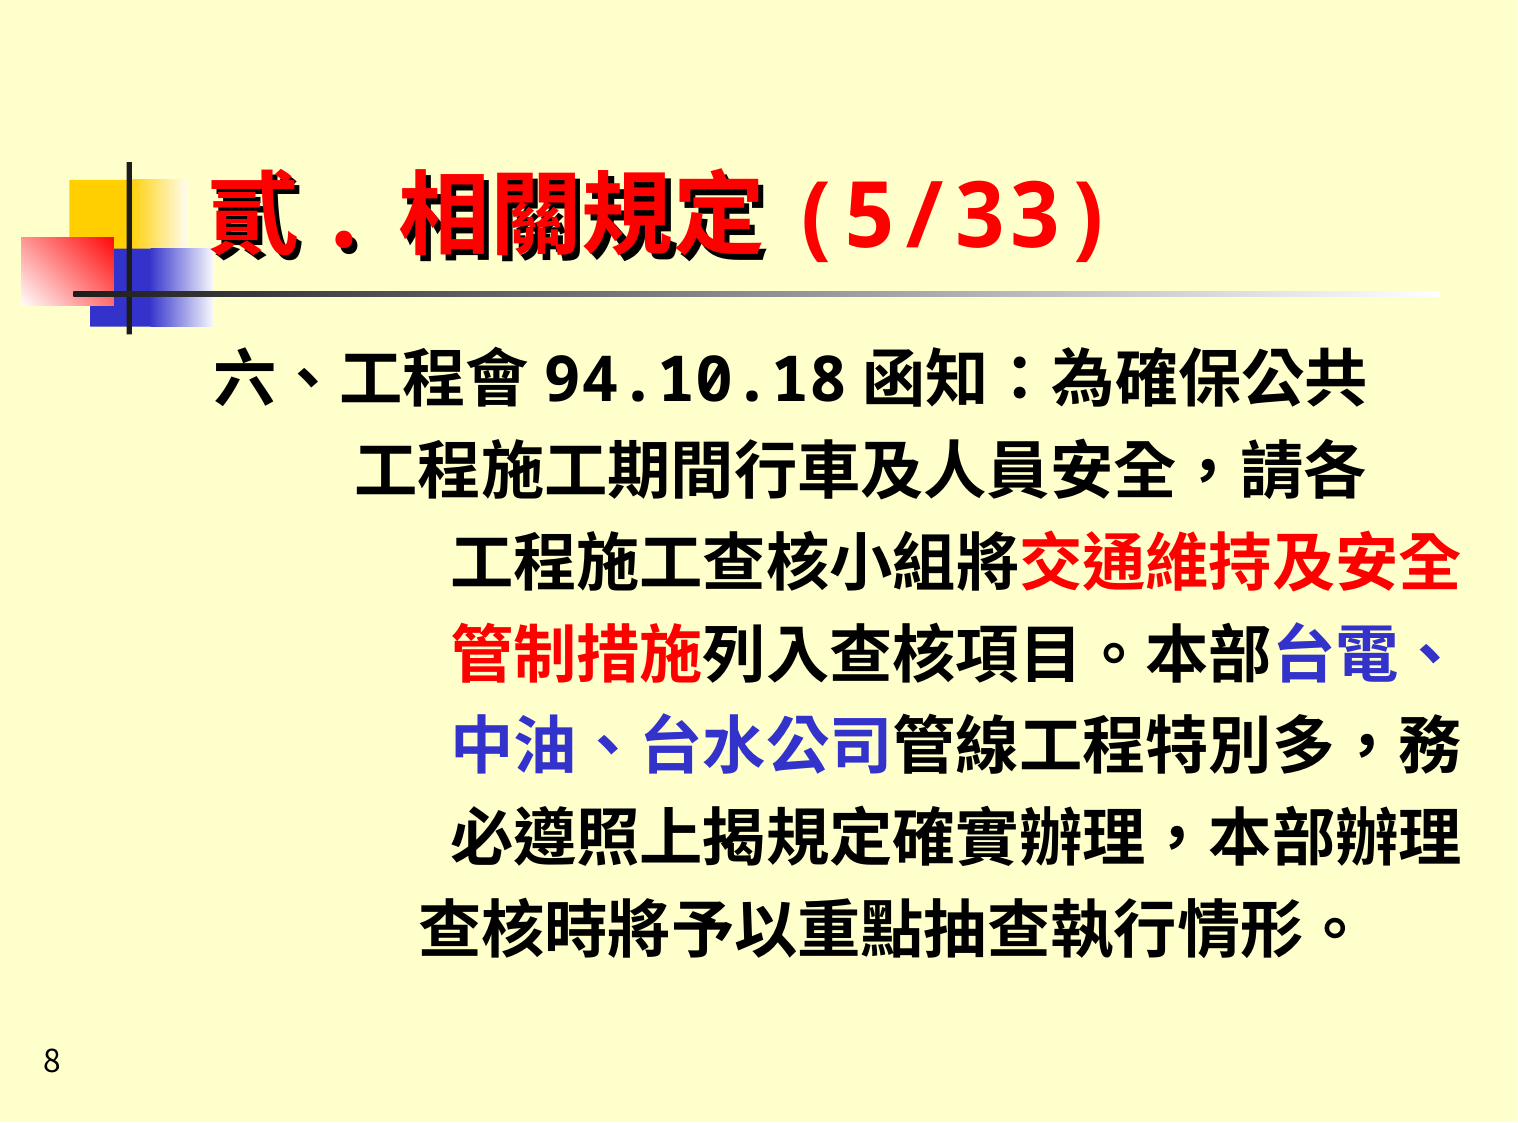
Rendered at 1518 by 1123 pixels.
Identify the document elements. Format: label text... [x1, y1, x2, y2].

text_box <編號> [0, 1032, 78, 1096]
title 貳.相關規定(5/33) [191, 35, 1485, 275]
list 六、工程會94.10.18函知：為確保公共 工程施工期間行車及人員安全，請各 工程施工查核小組將交通維持及安全 管制措施列入查核項目。本部台電、 中油、台水公司管線工程特別多，務 必遵照上揭規定確實辦理，本部辦理 查核時將予以重點抽查執行情形。 [196, 330, 1487, 1004]
